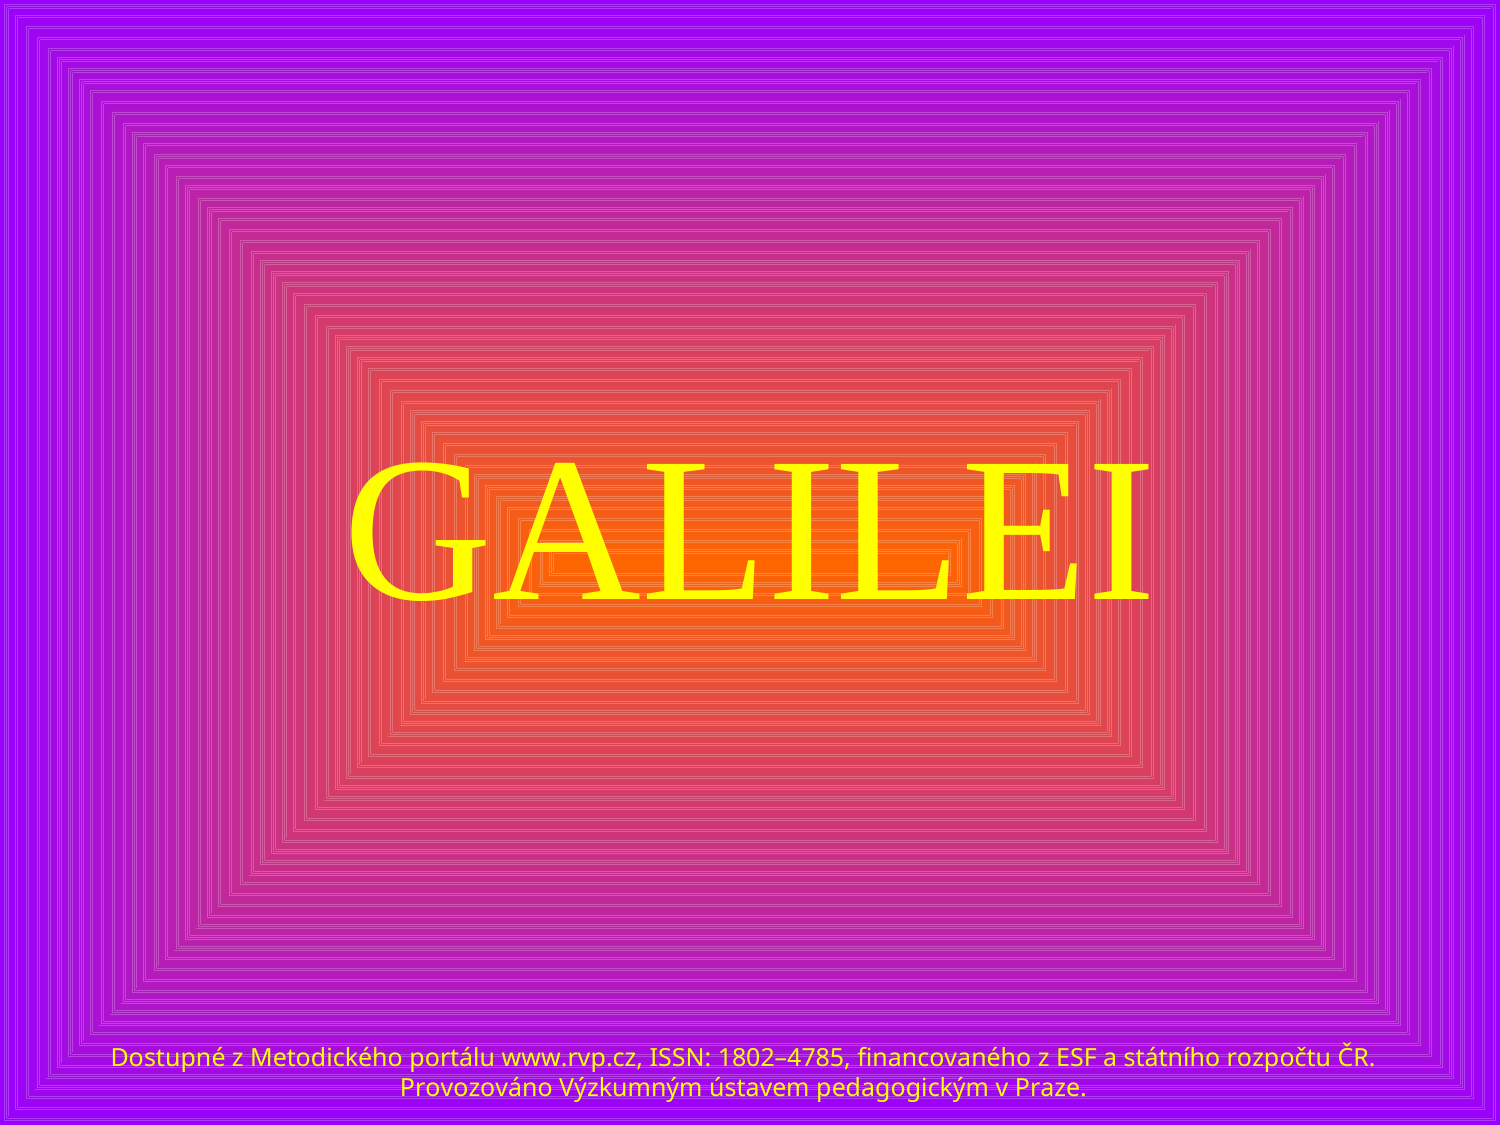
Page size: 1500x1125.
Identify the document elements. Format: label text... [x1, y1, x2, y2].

text_box Dostupné z Metodického portálu www.rvp.cz, ISSN: 1802–4785, financovaného z ESF a státního rozpočtu ČR. Provozováno Výzkumným ústavem pedagogickým v Praze. [35, 1041, 1454, 1102]
text_box GALILEI [0, 385, 1500, 649]
